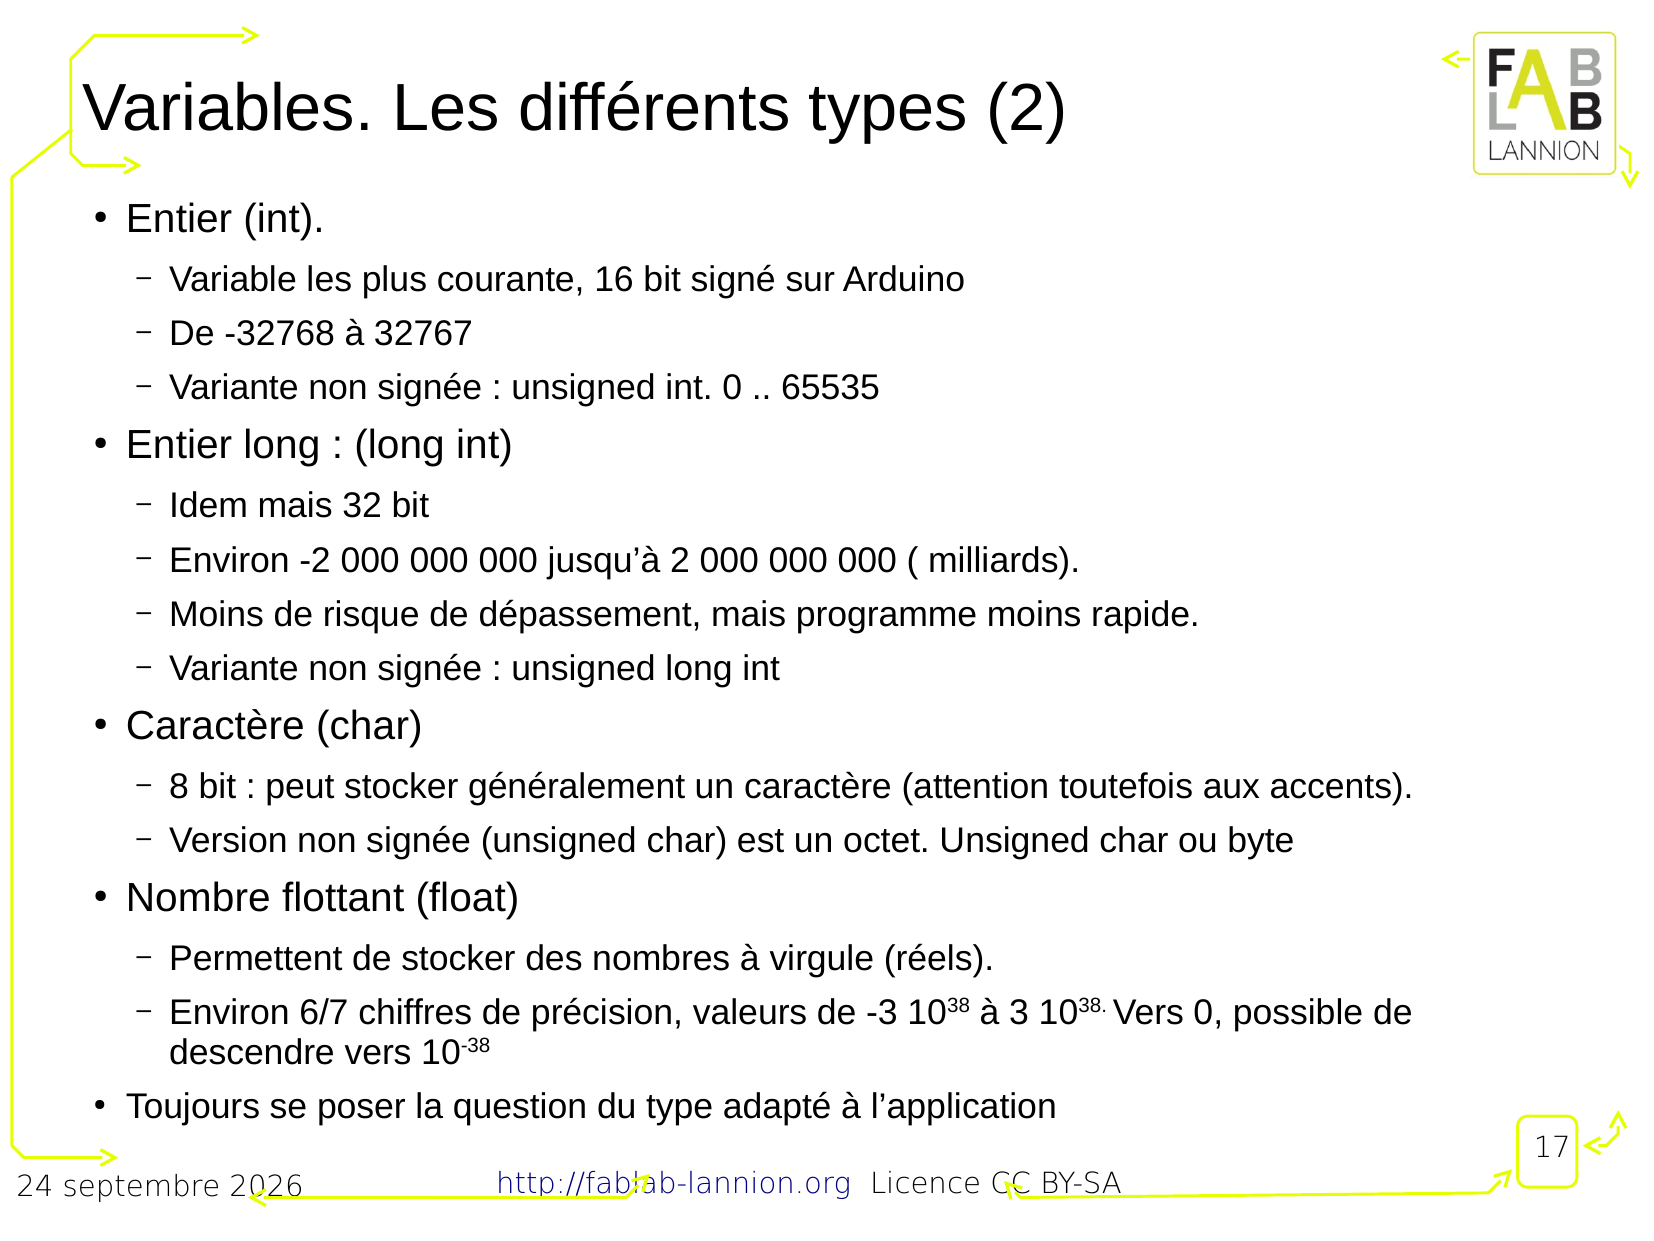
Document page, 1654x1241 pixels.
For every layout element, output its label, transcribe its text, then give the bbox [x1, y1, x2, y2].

picture [1470, 29, 1619, 178]
list Entier (int). Variable les plus courante, 16 bit signé sur Arduino De -32768 à 32767 Variante non signée : unsigned int. 0 .. 65535 Entier long : (long int) Idem mais 32 bit Environ -2 000 000 000 jusqu’à 2 000 000 000 ( milliards). Moins de risque de dépassement, mais programme moins rapide. Variante non signée : unsigned long int Caractère (char) 8 bit : peut stocker généralement un caractère (attention toutefois aux accents). Version non signée (unsigned char) est un octet. Unsigned char ou byte Nombre flottant (float) Permettent de stocker des nombres à virgule (réels). Environ 6/7 chiffres de précision, valeurs de -3 1038 à 3 1038. Vers 0, possible de descendre vers 10-38 Toujours se poser la question du type adapté à l’application [82, 195, 1571, 1134]
title Variables. Les différents types (2) [82, 49, 1441, 166]
